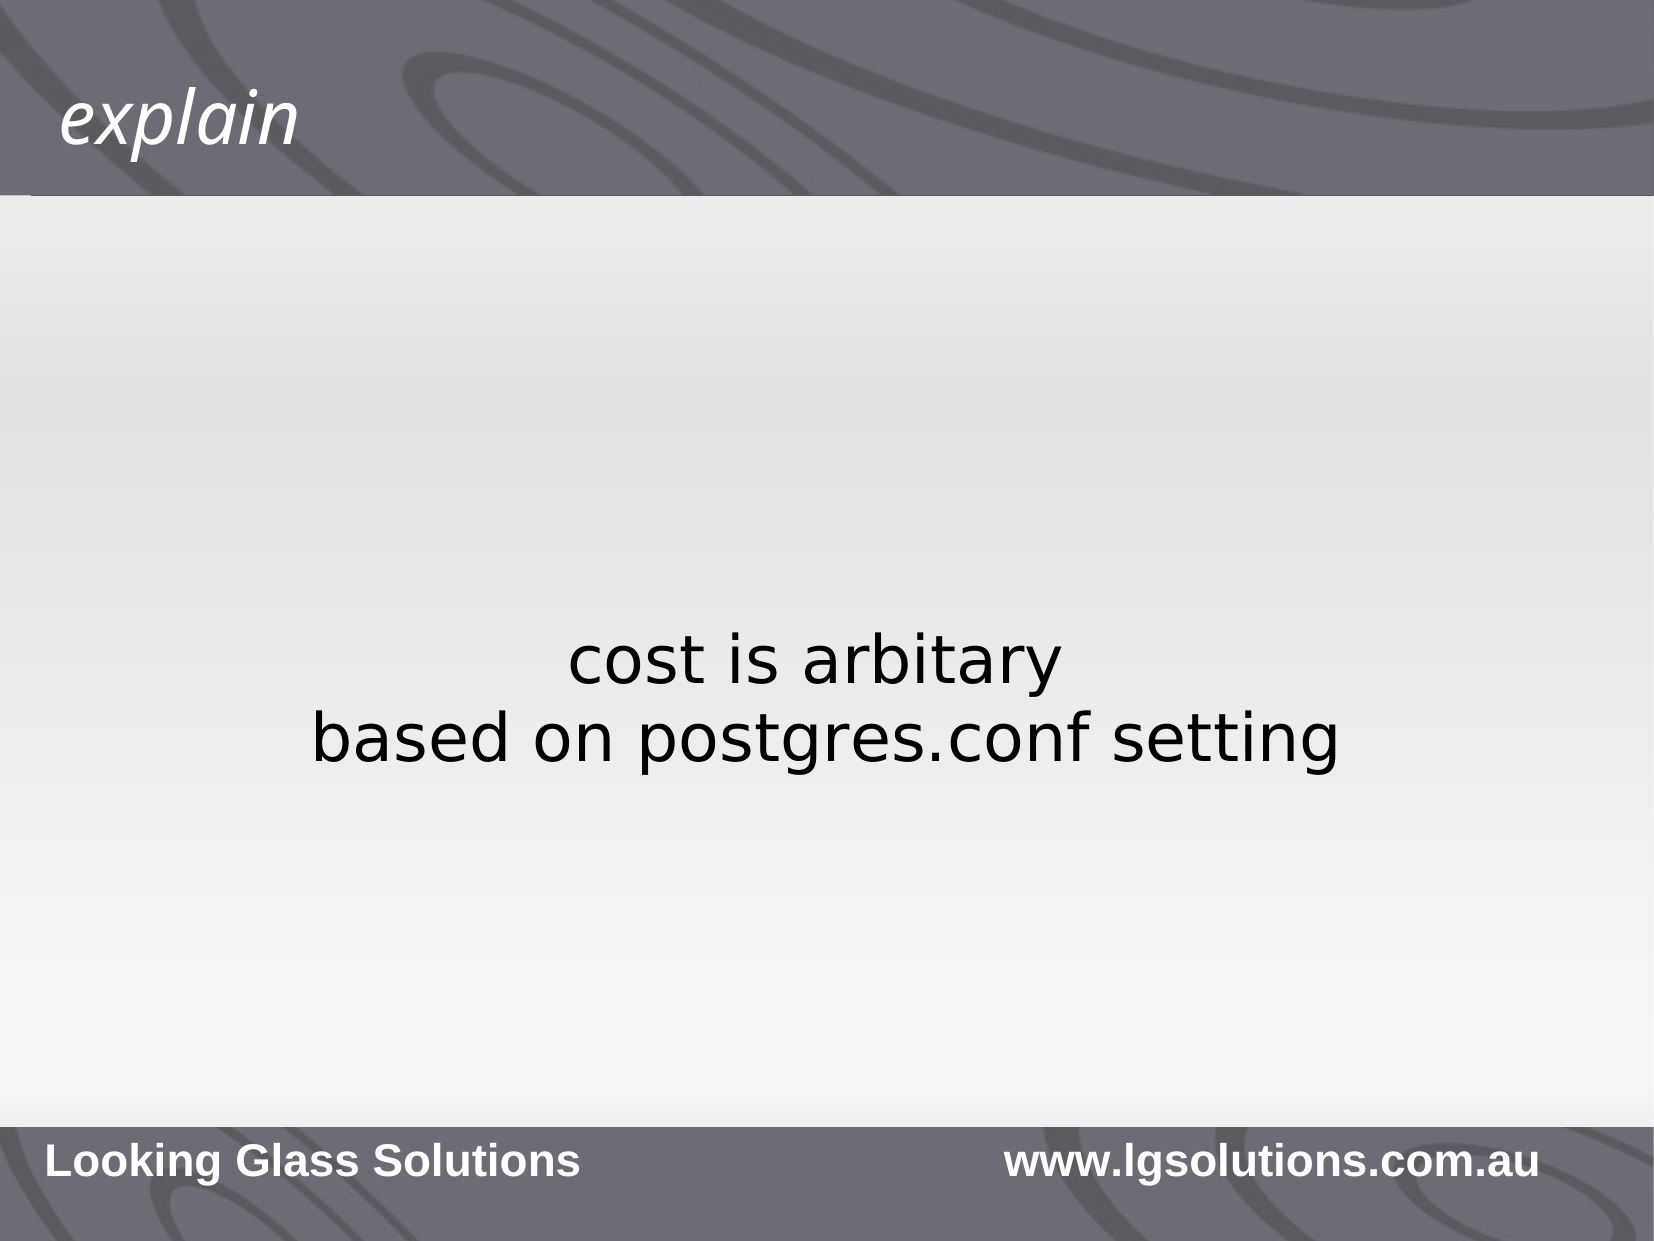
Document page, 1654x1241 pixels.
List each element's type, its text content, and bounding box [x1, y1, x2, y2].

subtitle cost is arbitary based on postgres.conf setting [82, 297, 1571, 1102]
title explain [59, 41, 1270, 190]
picture [0, 0, 1654, 1241]
